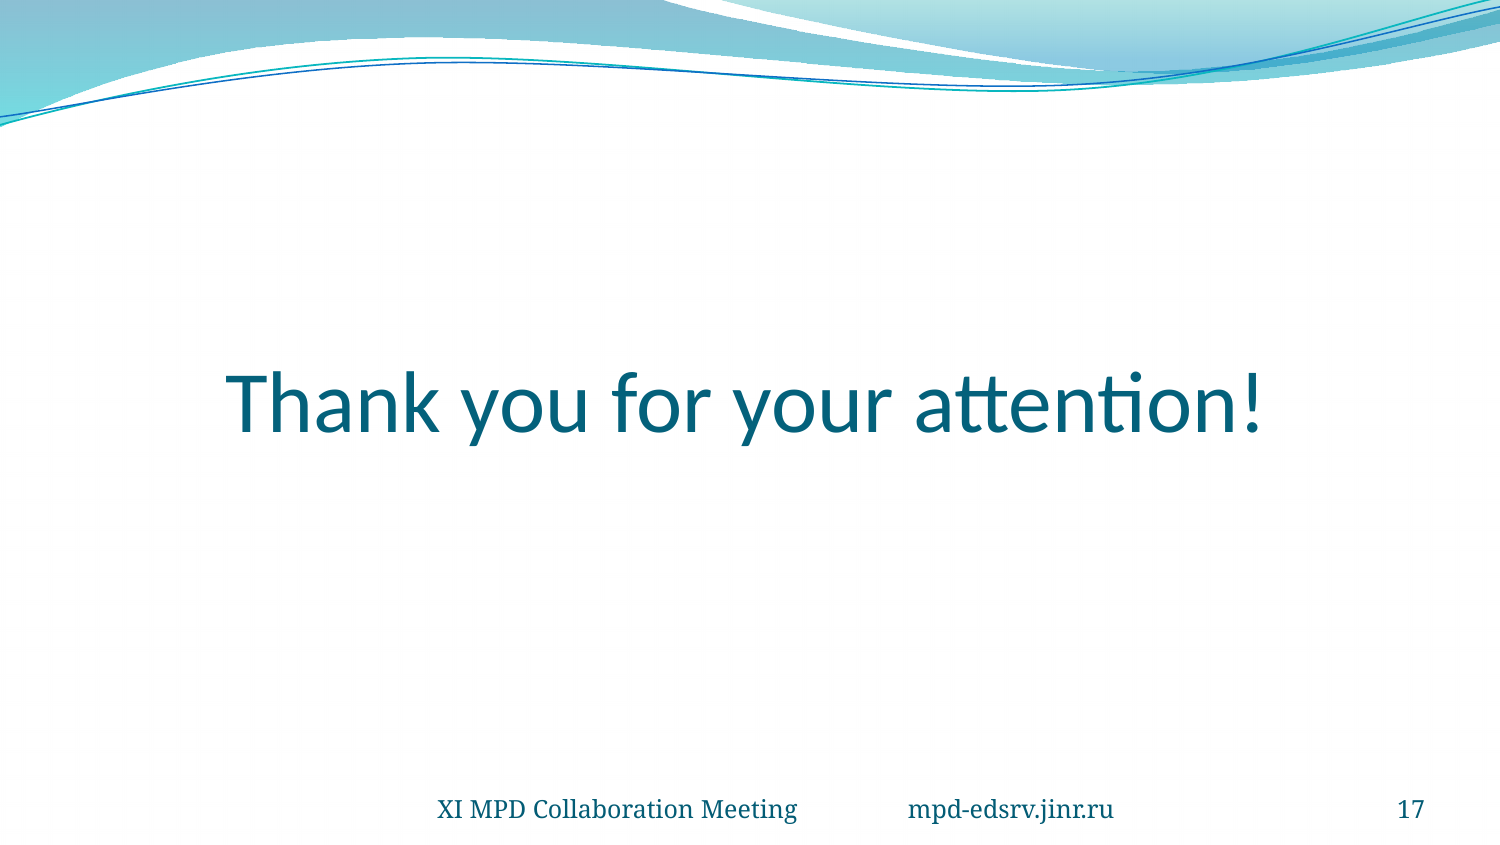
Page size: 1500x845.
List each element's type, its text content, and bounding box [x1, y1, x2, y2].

title Thank you for your attention! [225, 337, 1276, 451]
